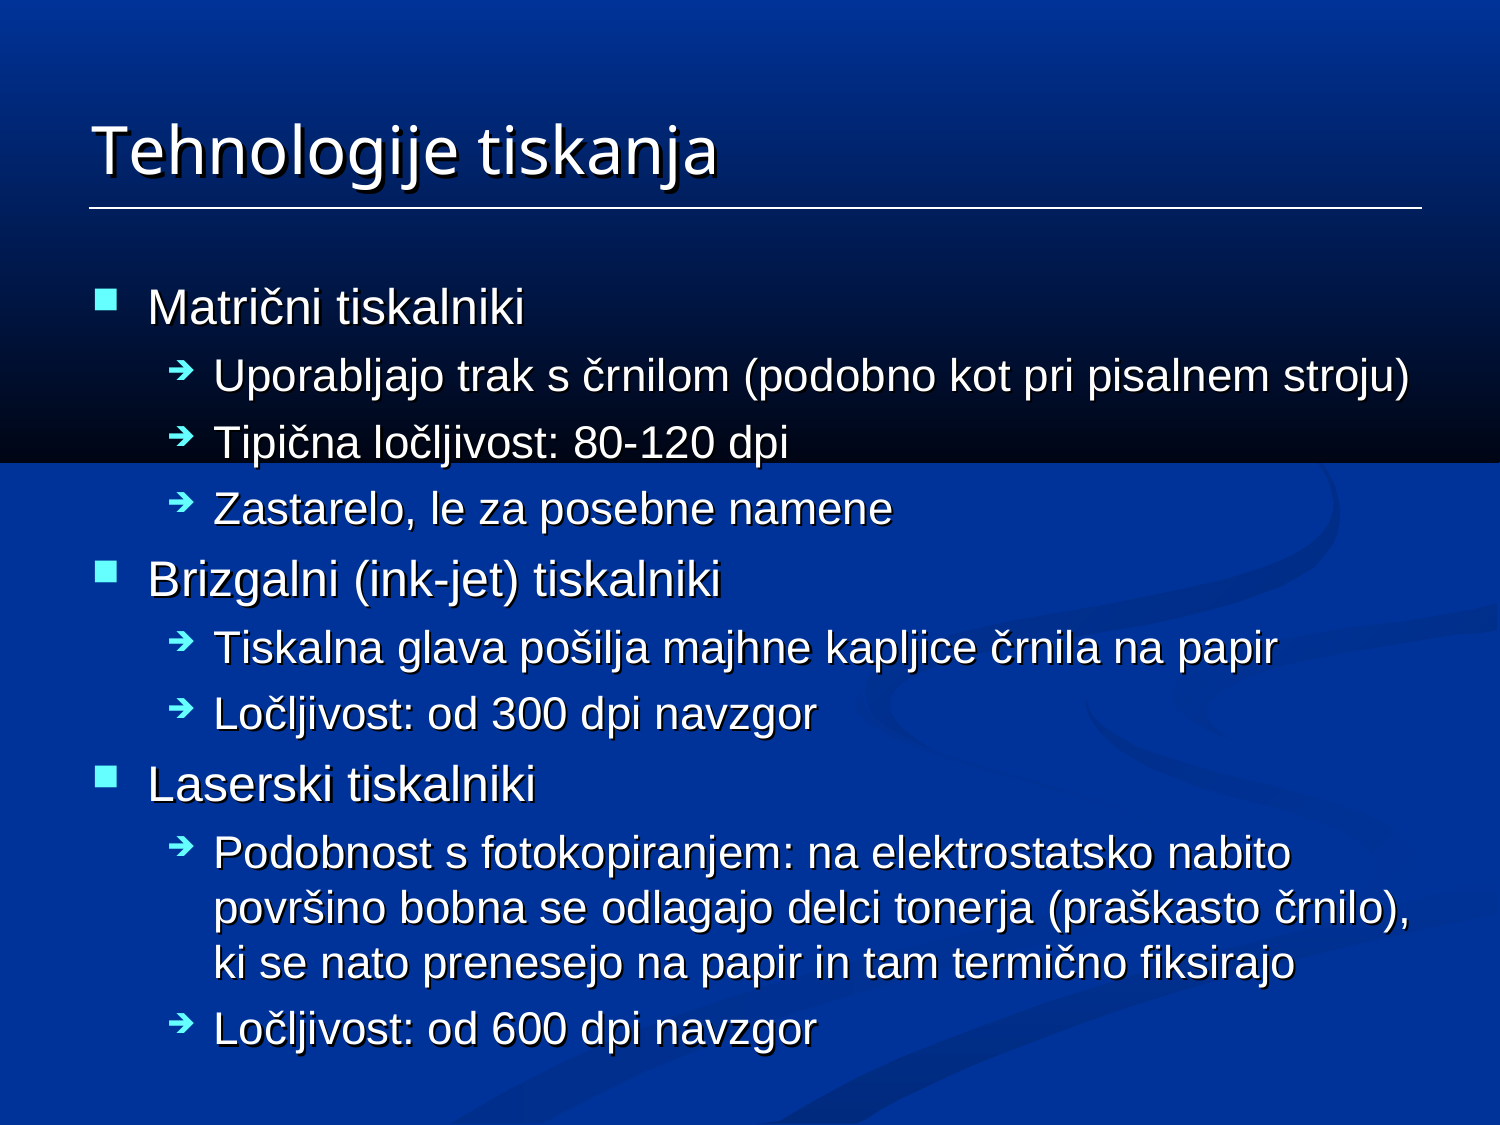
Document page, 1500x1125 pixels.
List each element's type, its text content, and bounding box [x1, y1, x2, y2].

text_box Tehnologije tiskanja [76, 54, 1352, 242]
list Matrični tiskalniki Uporabljajo trak s črnilom (podobno kot pri pisalnem stroju) Tipična ločljivost: 80-120 dpi Zastarelo, le za posebne namene Brizgalni (ink-jet) tiskalniki Tiskalna glava pošilja majhne kapljice črnila na papir Ločljivost: od 300 dpi navzgor Laserski tiskalniki Podobnost s fotokopiranjem: na elektrostatsko nabito površino bobna se odlagajo delci tonerja (praškasto črnilo), ki se nato prenesejo na papir in tam termično fiksirajo Ločljivost: od 600 dpi navzgor [76, 267, 1447, 1071]
